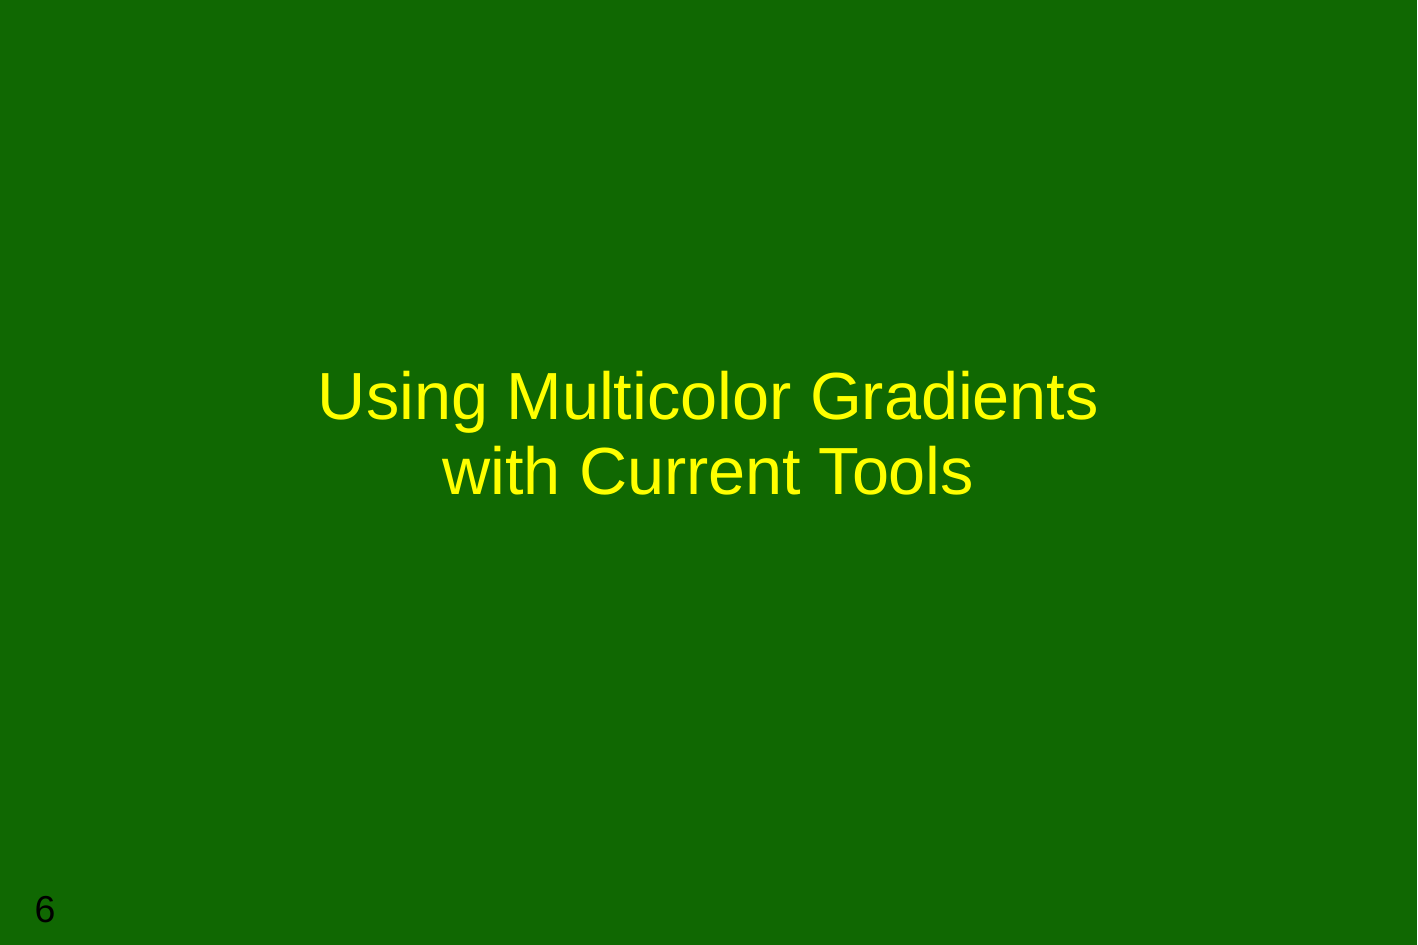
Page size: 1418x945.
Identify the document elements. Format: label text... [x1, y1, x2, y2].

subtitle Using Multicolor Gradients with Current Tools [44, 301, 1374, 567]
